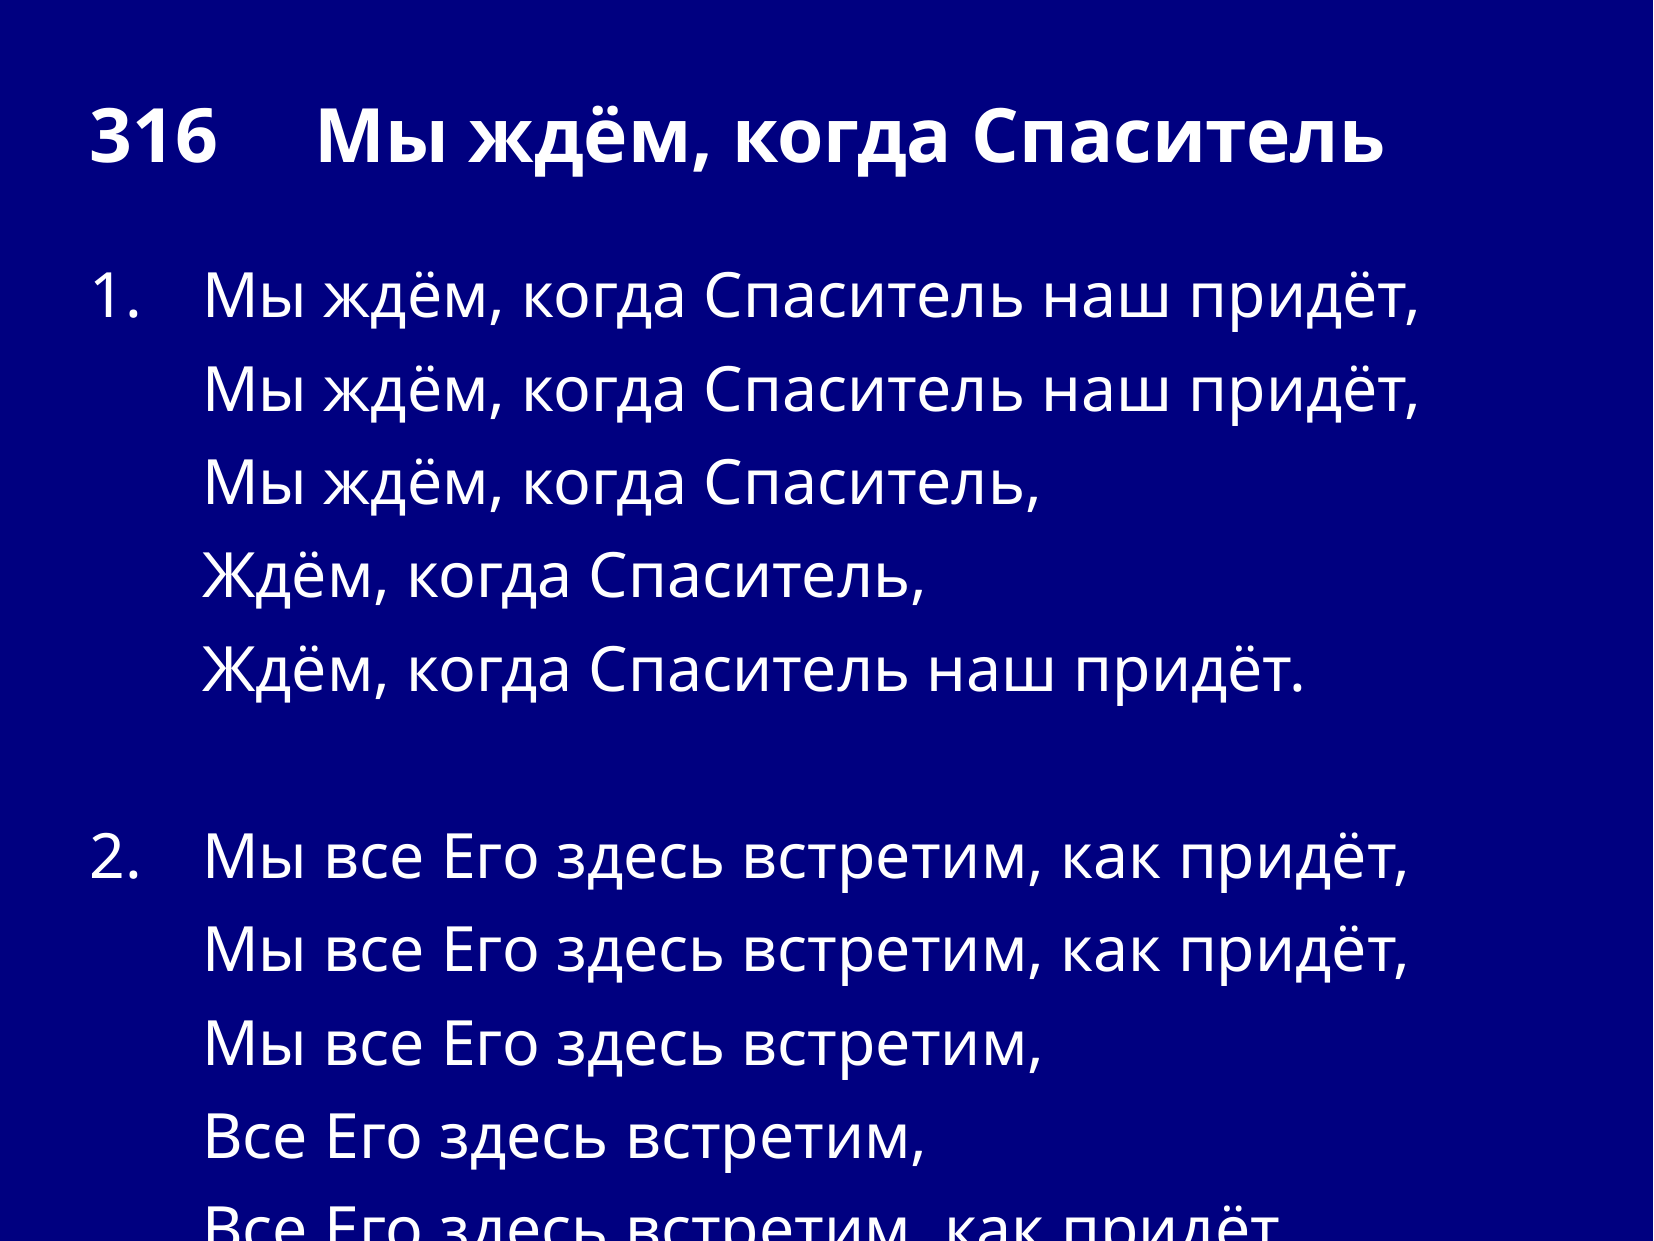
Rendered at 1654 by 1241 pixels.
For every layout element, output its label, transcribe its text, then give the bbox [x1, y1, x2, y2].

text_box 316 Мы ждём, когда Спаситель [75, 75, 1576, 188]
text_box 1. Мы ждём, когда Спаситель наш придёт, Мы ждём, когда Спаситель наш придёт, Мы ждём, когда Спаситель, Ждём, когда Спаситель, Ждём, когда Спаситель наш придёт. 2. Мы все Его здесь встретим, как придёт, Мы все Его здесь встретим, как придёт, Мы все Его здесь встретим, Все Его здесь встретим, Все Его здесь встретим, как придёт. [75, 188, 1576, 1163]
